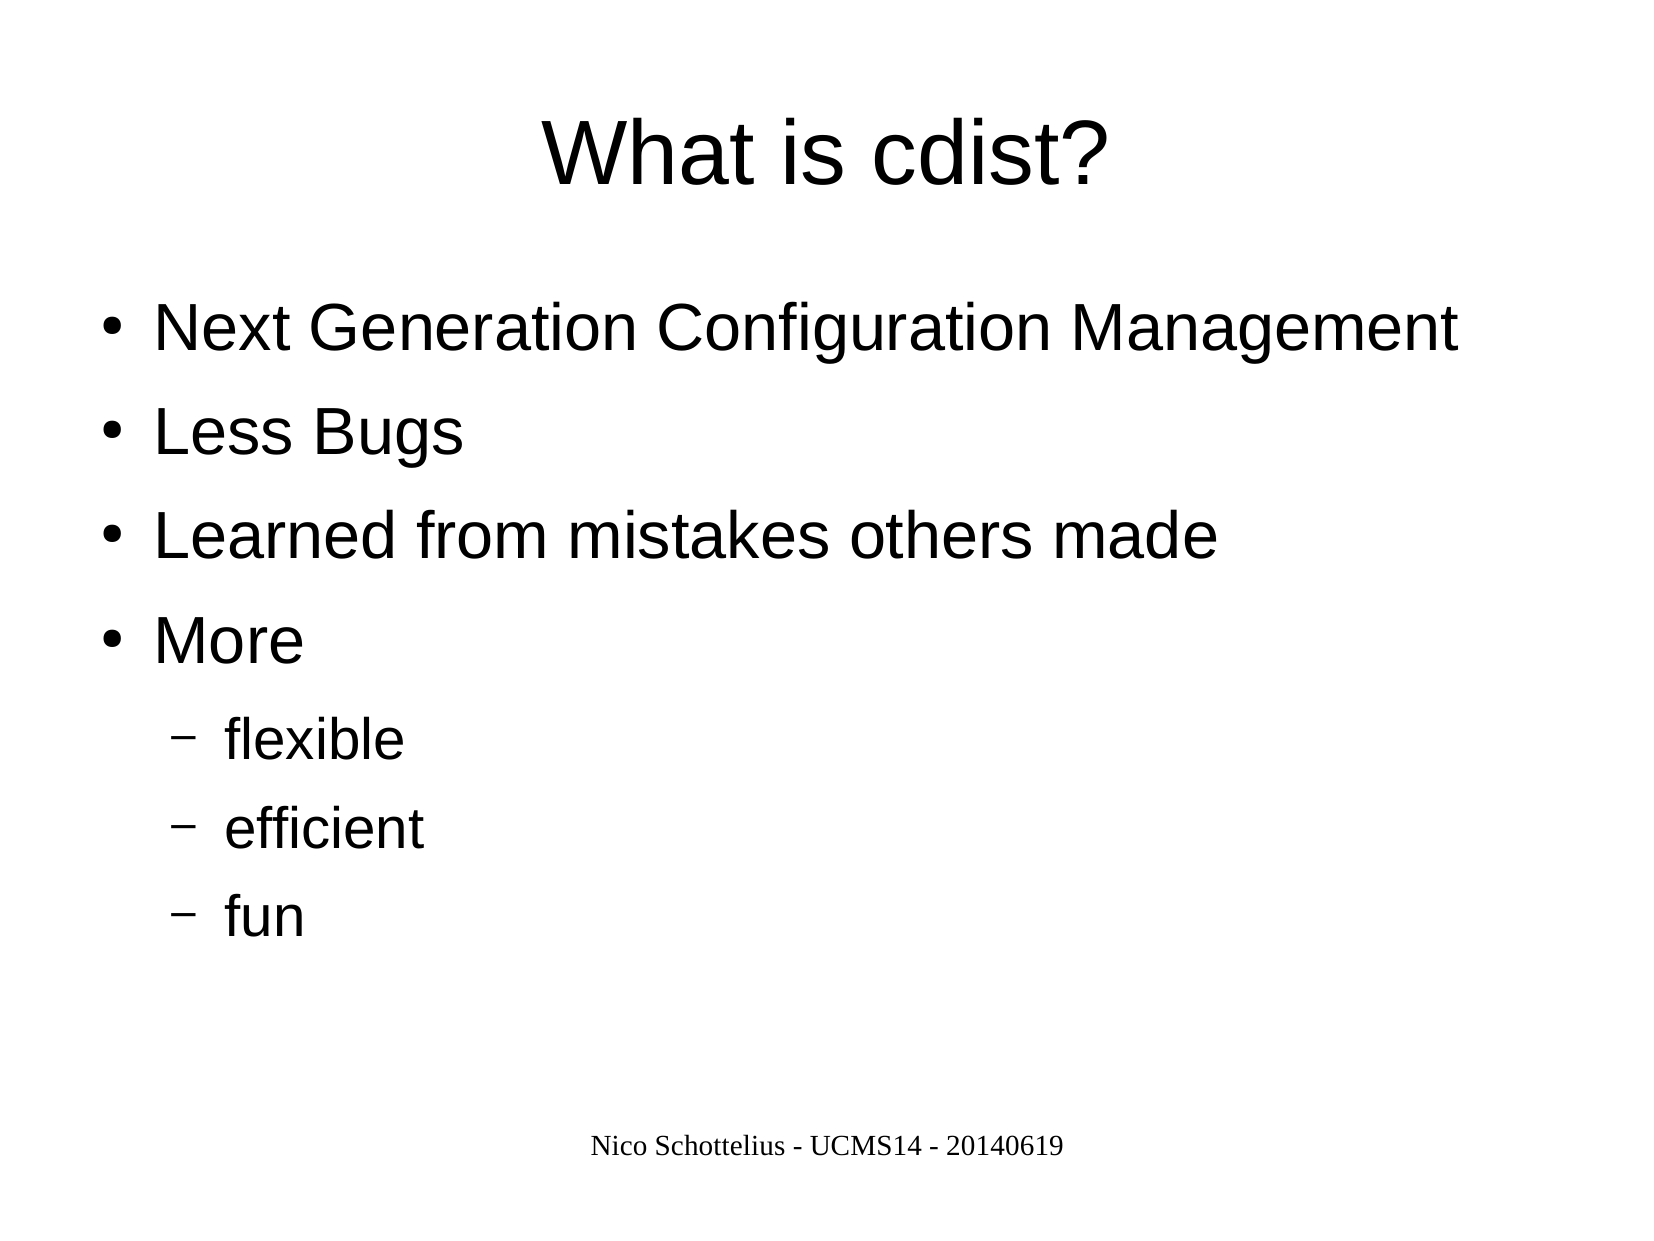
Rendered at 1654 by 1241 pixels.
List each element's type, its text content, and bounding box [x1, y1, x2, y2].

list Next Generation Configuration Management Less Bugs Learned from mistakes others made More flexible efficient fun [82, 290, 1538, 1010]
title What is cdist? [82, 49, 1571, 257]
